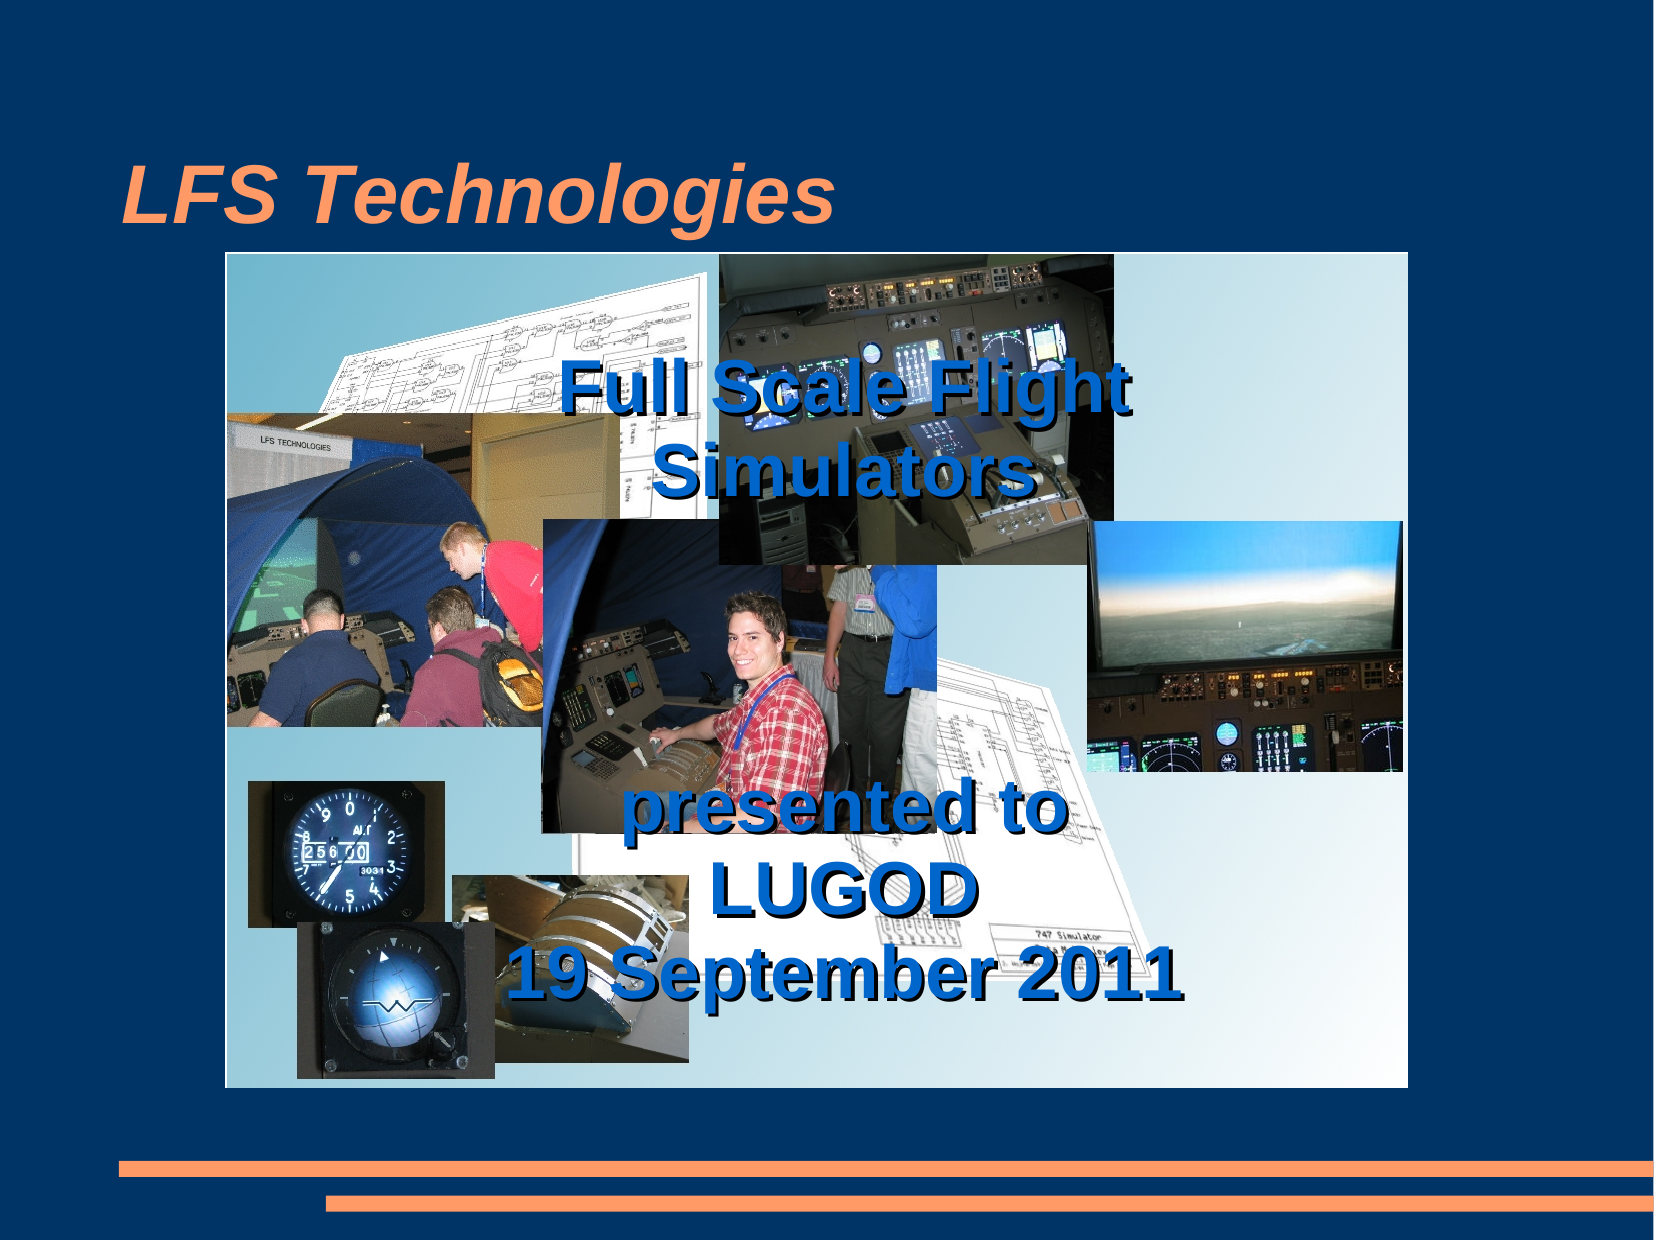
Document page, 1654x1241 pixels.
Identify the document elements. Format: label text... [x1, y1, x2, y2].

picture [225, 252, 1408, 1088]
text_box Full Scale Flight Simulators presented to LUGOD 19 September 2011 [488, 340, 1201, 1013]
title LFS Technologies [121, 91, 1534, 299]
